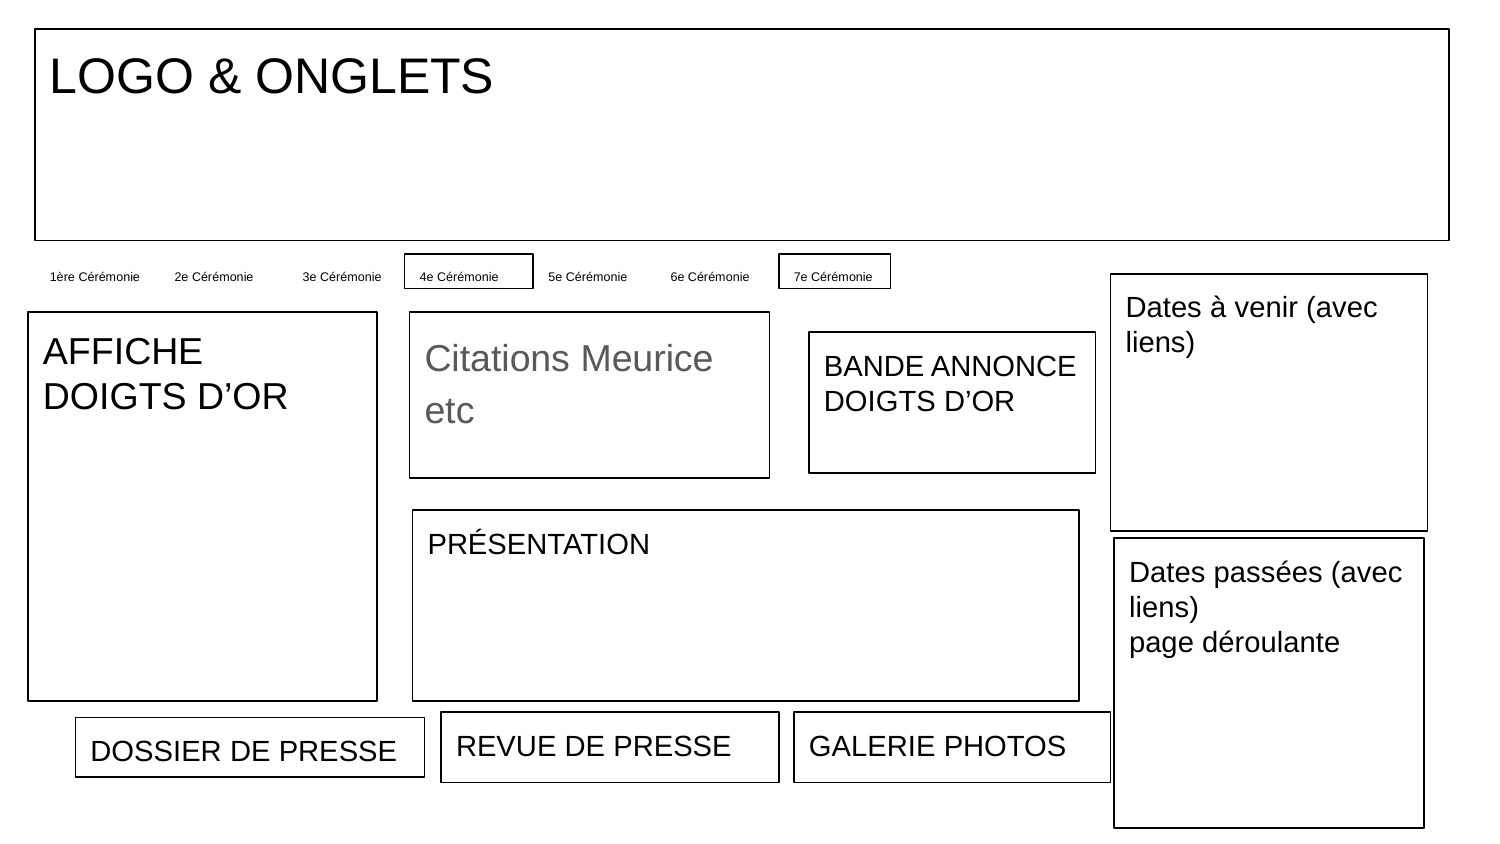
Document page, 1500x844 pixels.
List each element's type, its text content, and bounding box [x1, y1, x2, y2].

title LOGO & ONGLETS [34, 28, 1449, 241]
text_box GALERIE PHOTOS [793, 711, 1111, 783]
text_box DOSSIER DE PRESSE [75, 717, 425, 777]
text_box 4e Cérémonie [404, 253, 533, 289]
text_box BANDE ANNONCE DOIGTS D’OR [808, 331, 1096, 473]
text_box 5e Cérémonie [533, 253, 655, 300]
text_box 7e Cérémonie [778, 253, 891, 289]
text_box 1ère Cérémonie [34, 253, 159, 300]
text_box Dates à venir (avec liens) [1110, 273, 1428, 531]
text_box REVUE DE PRESSE [441, 711, 779, 783]
text_box 3e Cérémonie [287, 253, 441, 300]
list Citations Meurice etc [409, 312, 770, 479]
text_box Dates passées (avec liens) page déroulante [1114, 537, 1424, 829]
text_box PRÉSENTATION [412, 510, 1079, 701]
text_box 2e Cérémonie [159, 253, 287, 300]
title AFFICHE DOIGTS D’OR [27, 312, 378, 701]
text_box 6e Cérémonie [655, 253, 809, 300]
